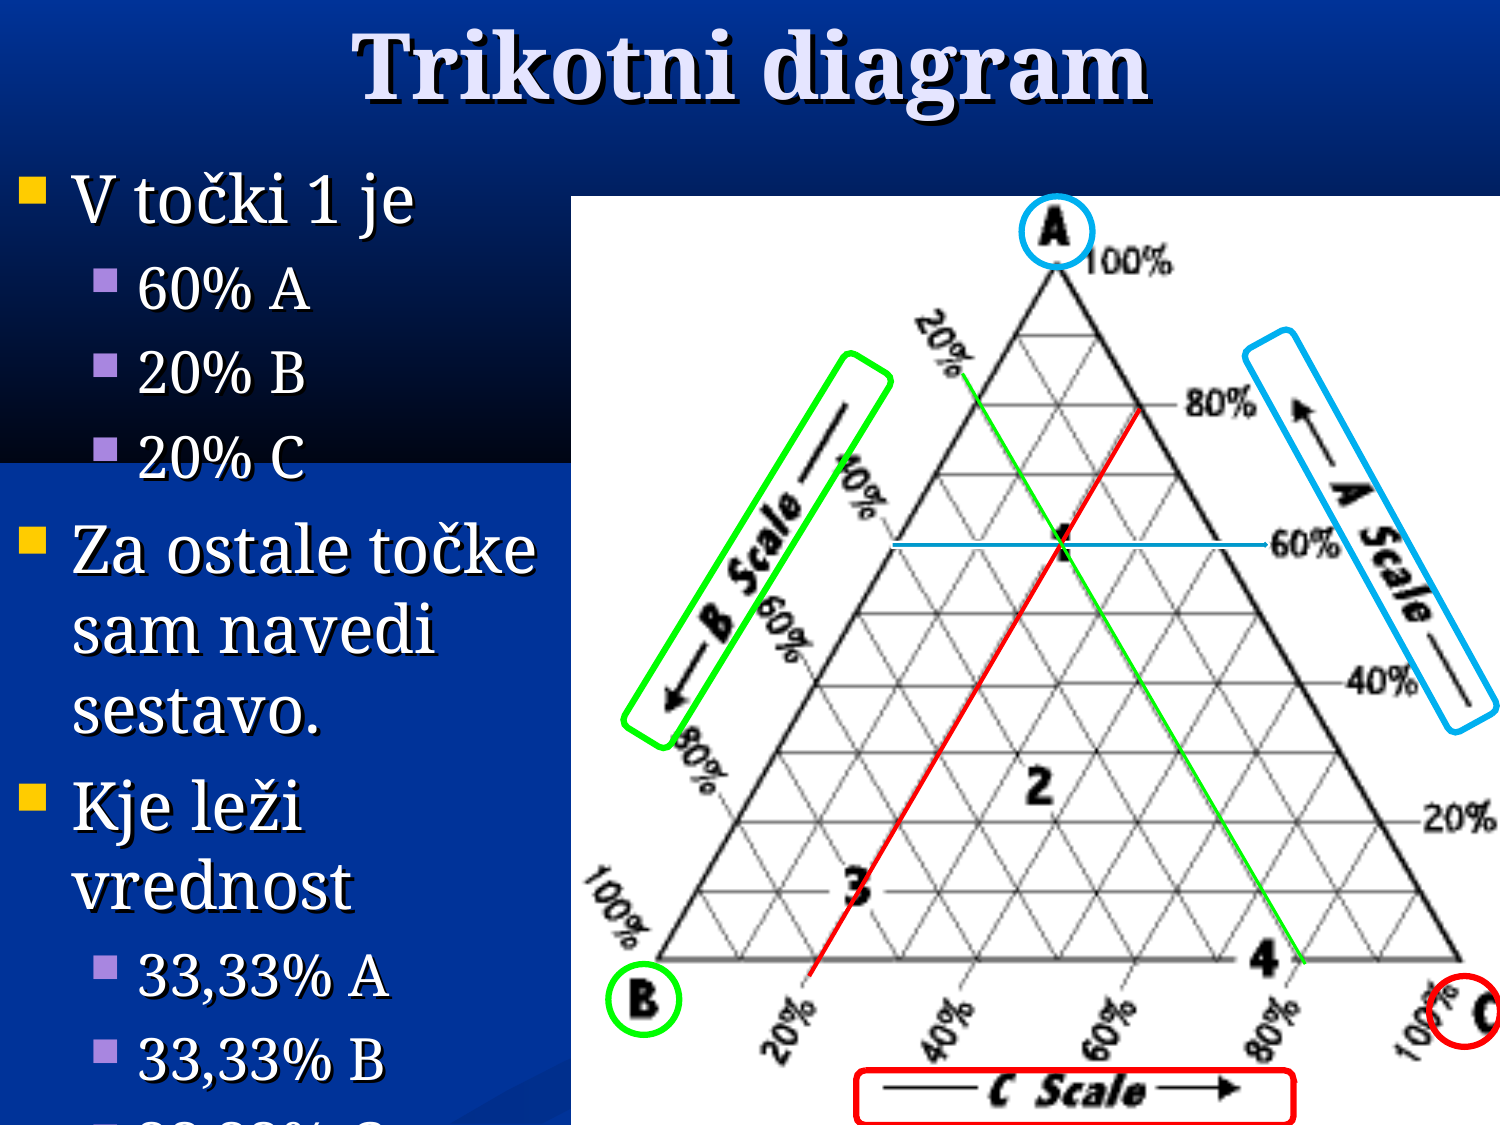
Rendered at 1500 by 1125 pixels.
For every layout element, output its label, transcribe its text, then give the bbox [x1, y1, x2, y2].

picture [860, 1074, 1290, 1121]
picture [1433, 980, 1496, 1043]
list V točki 1 je 60% A 20% B 20% C Za ostale točke sam navedi sestavo. Kje leži vrednost 33,33% A 33,33% B 33,33% C [0, 148, 573, 1125]
text_box [1064, 538, 1270, 551]
picture [1026, 200, 1089, 263]
picture [571, 196, 1500, 1125]
title Trikotni diagram [76, 0, 1427, 126]
picture [1249, 334, 1492, 728]
text_box [891, 541, 1058, 548]
